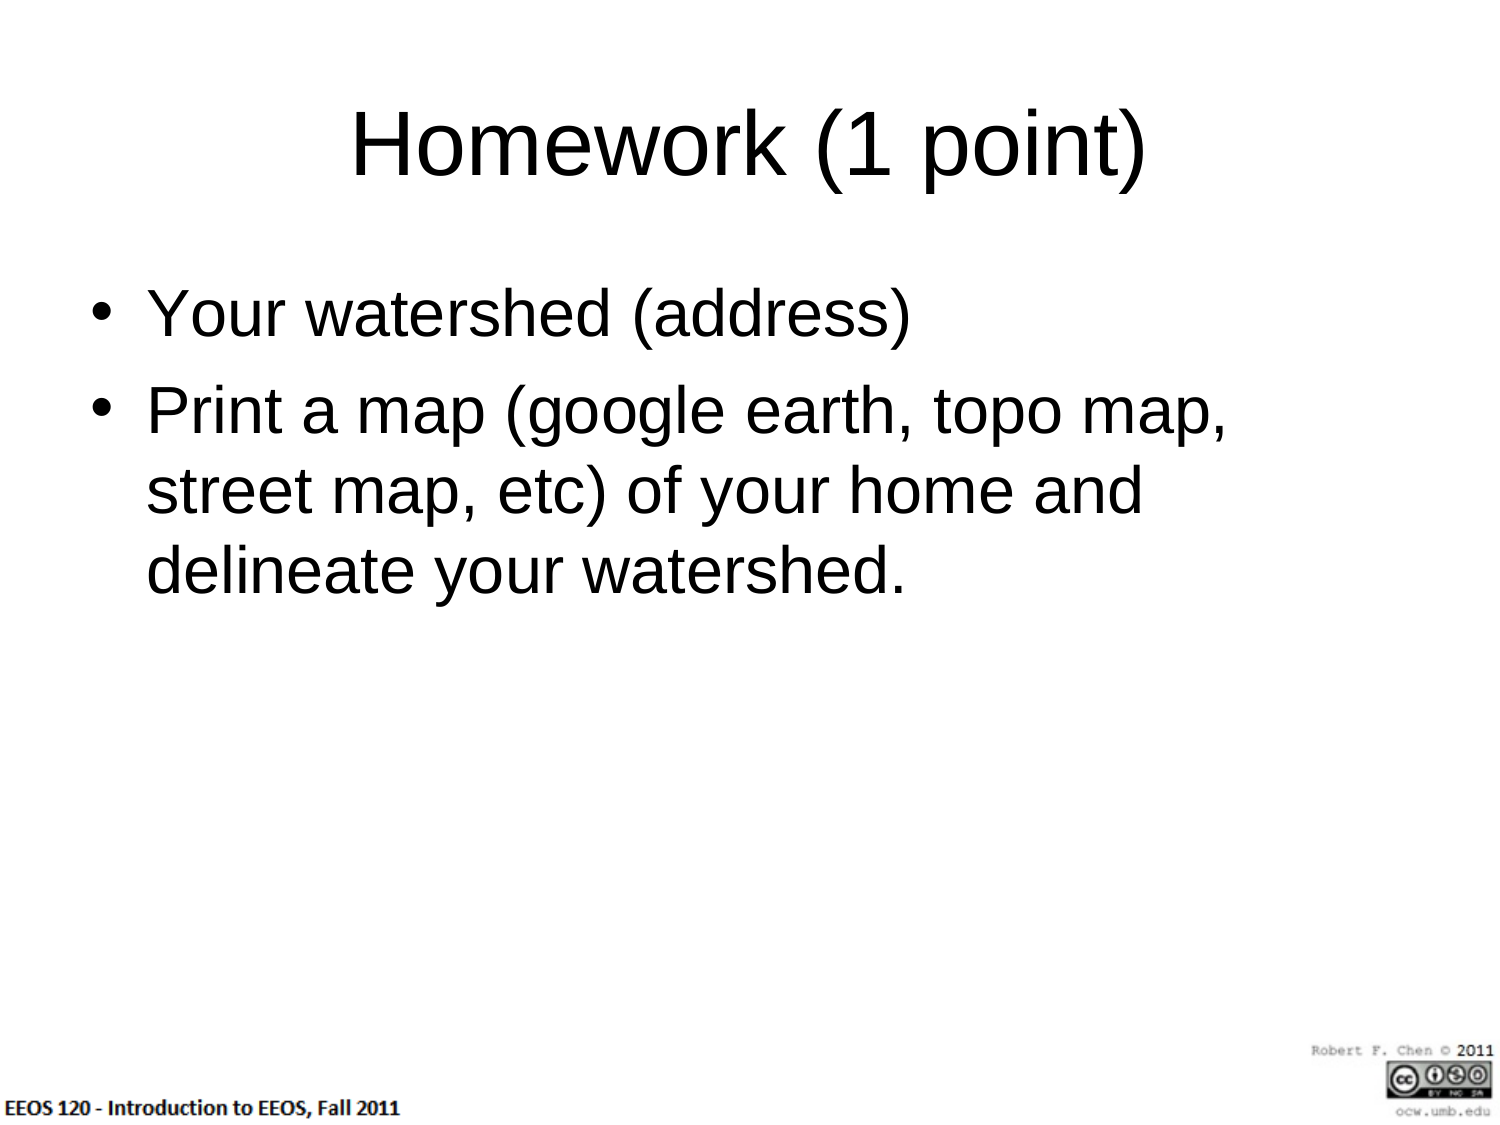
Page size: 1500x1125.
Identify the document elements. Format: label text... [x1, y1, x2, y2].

picture [1304, 1039, 1500, 1125]
picture [0, 1090, 405, 1125]
title Homework (1 point) [75, 45, 1426, 233]
list Your watershed (address) Print a map (google earth, topo map, street map, etc) of your home and delineate your watershed. [75, 262, 1426, 1006]
